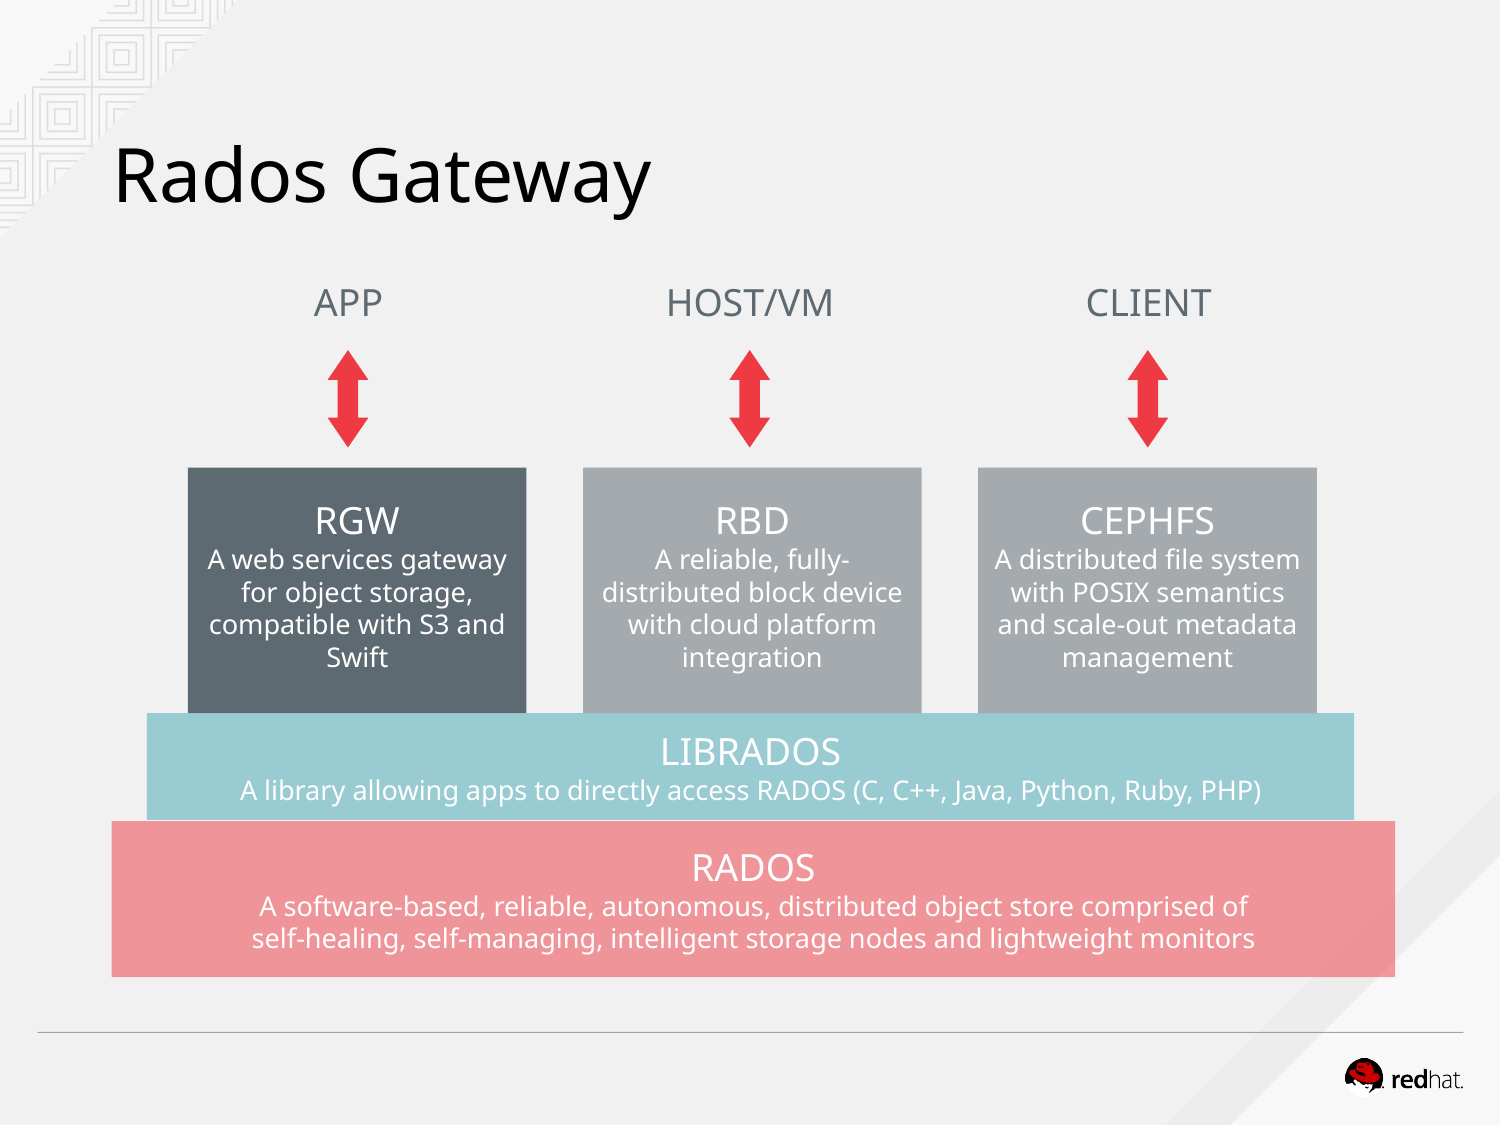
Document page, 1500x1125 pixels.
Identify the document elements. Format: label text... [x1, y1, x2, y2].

text_box RGW A web services gateway for object storage, compatible with S3 and Swift [187, 467, 527, 713]
text_box RBD A reliable, fully-distributed block device with cloud platform integration [583, 467, 922, 714]
picture [0, 0, 1500, 1125]
text_box CEPHFS A distributed file system with POSIX semantics and scale-out metadata management [978, 467, 1317, 714]
text_box CLIENT [1070, 271, 1227, 332]
text_box [1127, 350, 1169, 448]
text_box HOST/VM [651, 271, 850, 332]
text_box [327, 350, 369, 448]
title Rados Gateway [112, 0, 1388, 225]
text_box RADOS A software-based, reliable, autonomous, distributed object store comprised of self-healing, self-managing, intelligent storage nodes and lightweight monitors [111, 821, 1396, 978]
text_box APP [299, 271, 399, 332]
text_box LIBRADOS A library allowing apps to directly access RADOS (C, C++, Java, Python, Ruby, PHP) [146, 713, 1355, 820]
text_box [729, 350, 771, 448]
